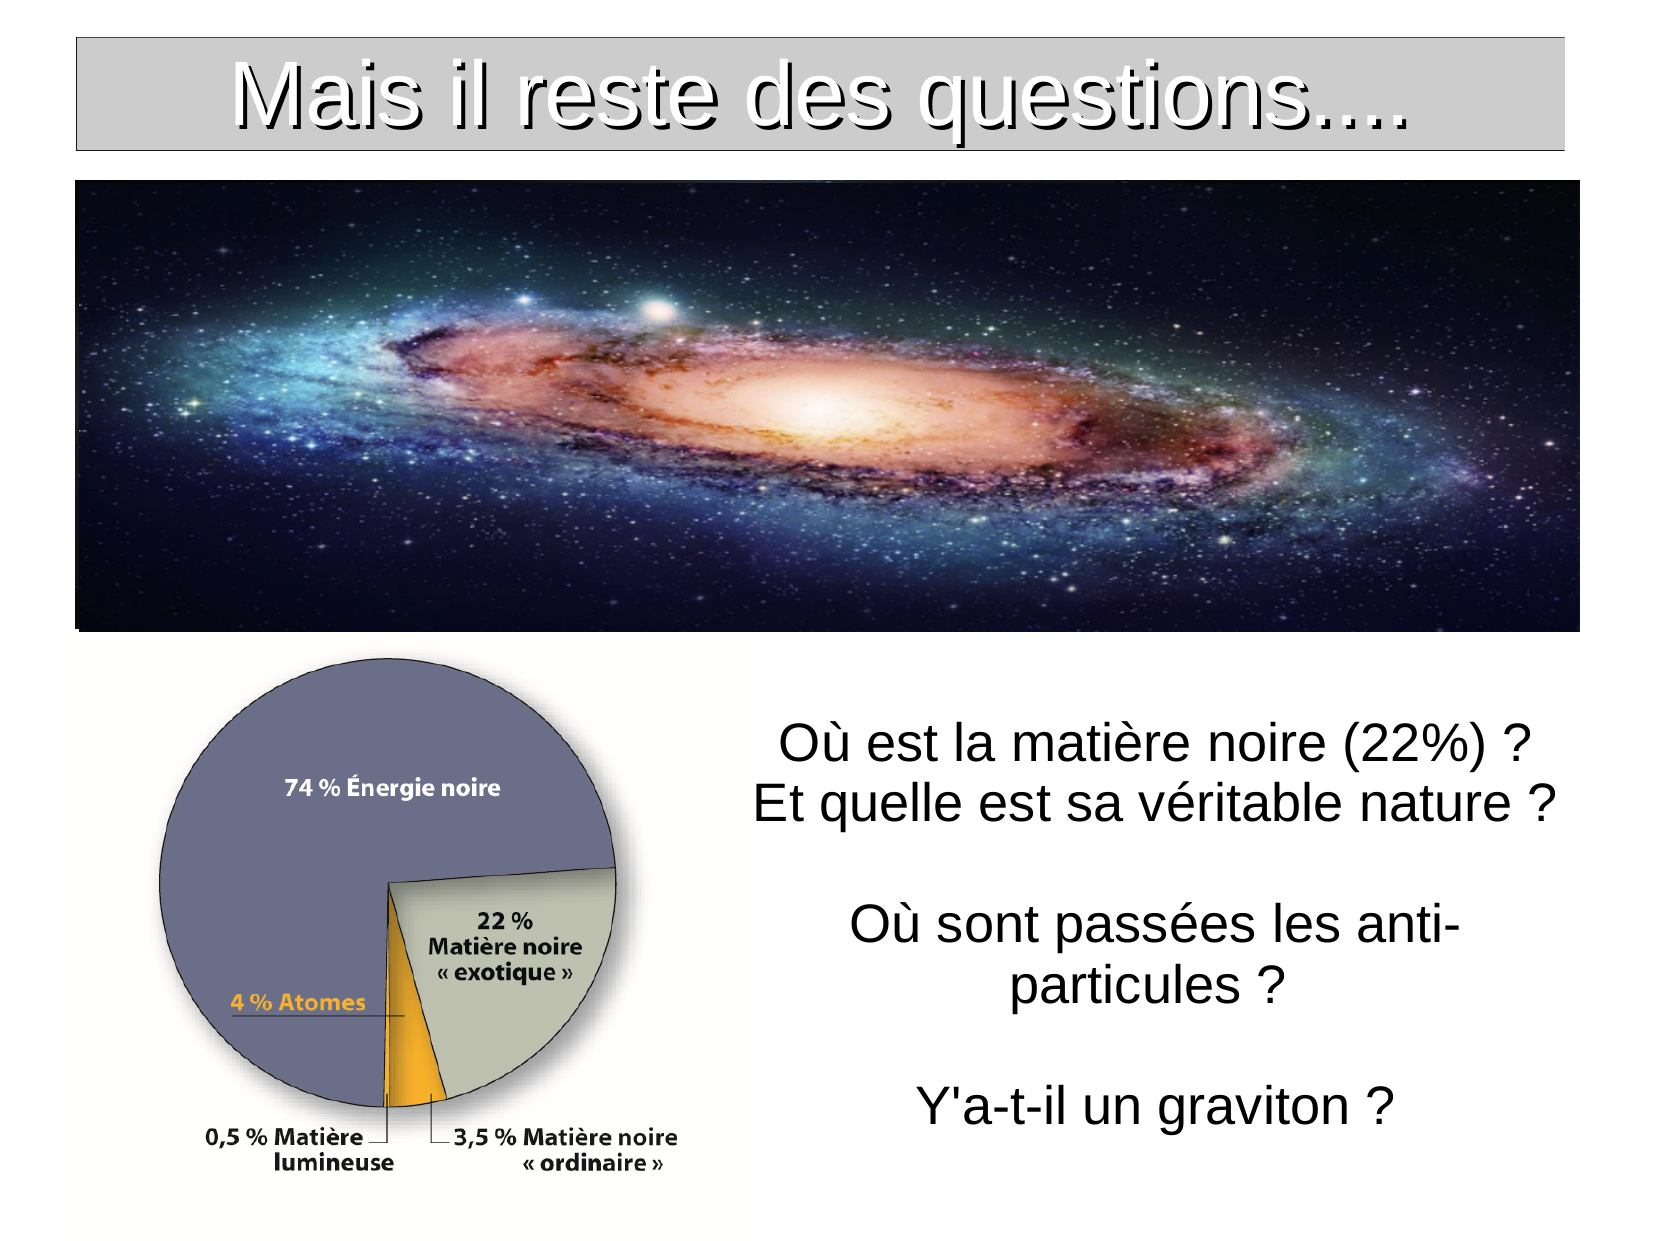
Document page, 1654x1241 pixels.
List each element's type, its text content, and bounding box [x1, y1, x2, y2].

picture [60, 180, 1580, 1241]
title Mais il reste des questions.... [76, 37, 1565, 151]
text_box Où est la matière noire (22%) ? Et quelle est sa véritable nature ? Où sont passées les anti-particules ? Y'a-t-il un graviton ? [751, 705, 1608, 1146]
